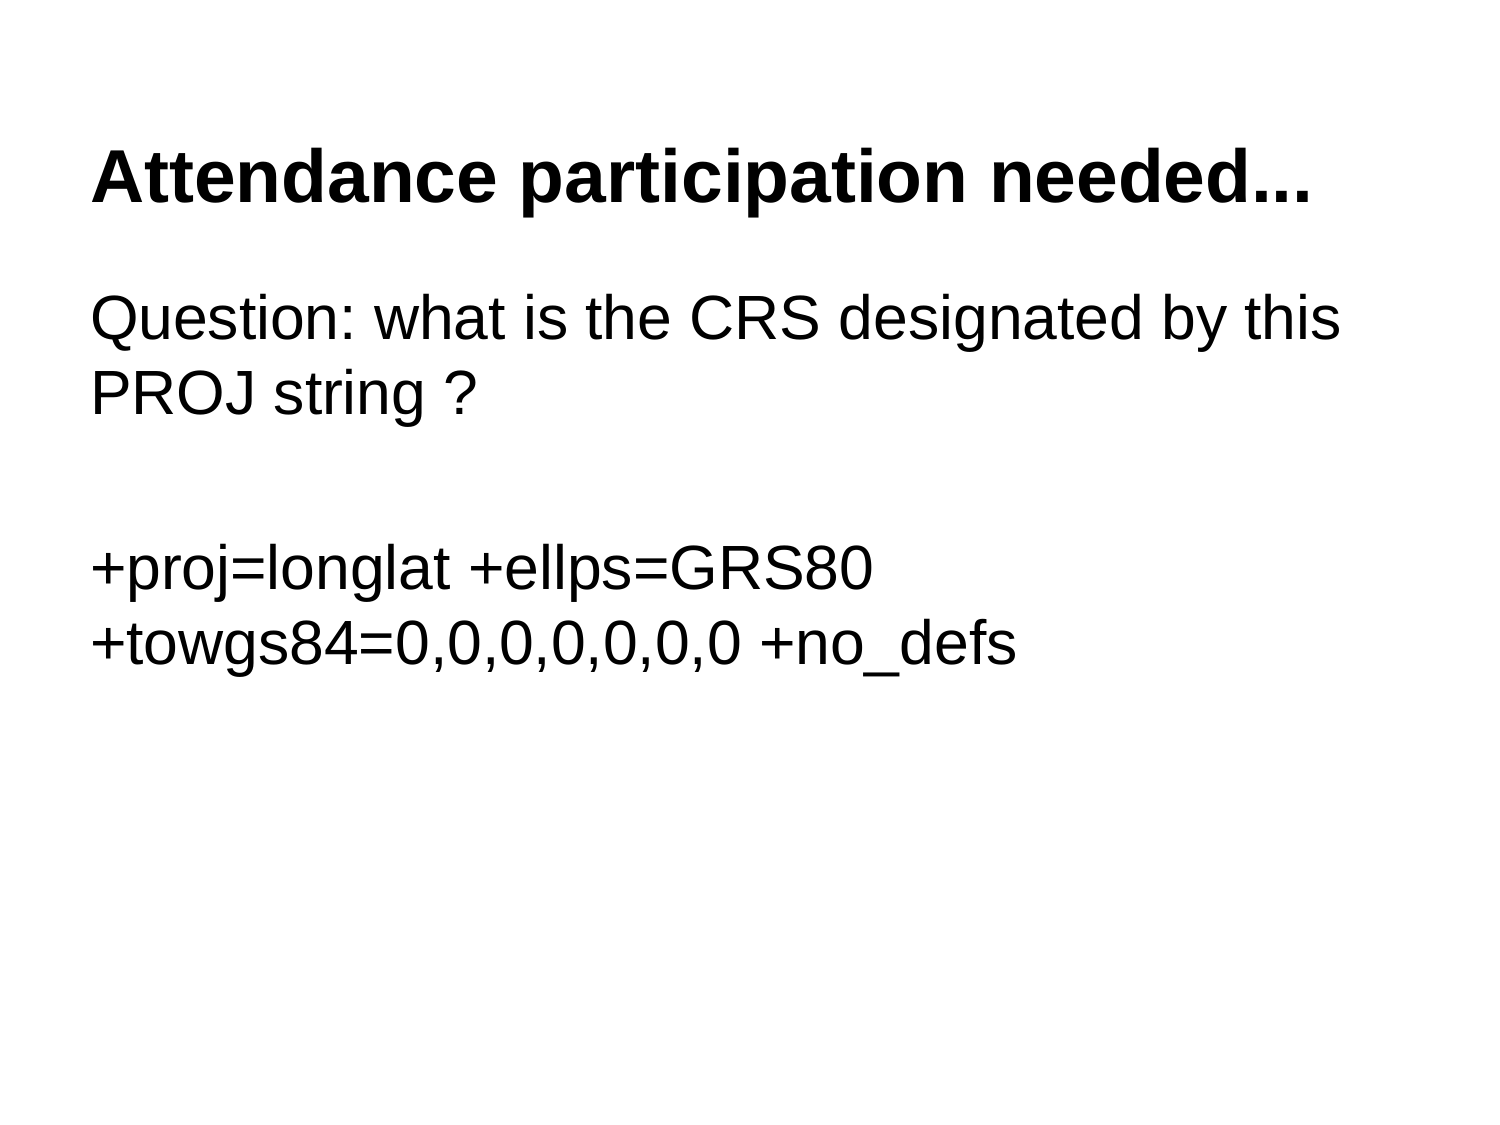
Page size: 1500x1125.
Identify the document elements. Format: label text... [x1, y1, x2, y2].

title Attendance participation needed... [75, 45, 1425, 233]
list Question: what is the CRS designated by this PROJ string ? +proj=longlat +ellps=GRS80 +towgs84=0,0,0,0,0,0,0 +no_defs [75, 262, 1425, 1078]
